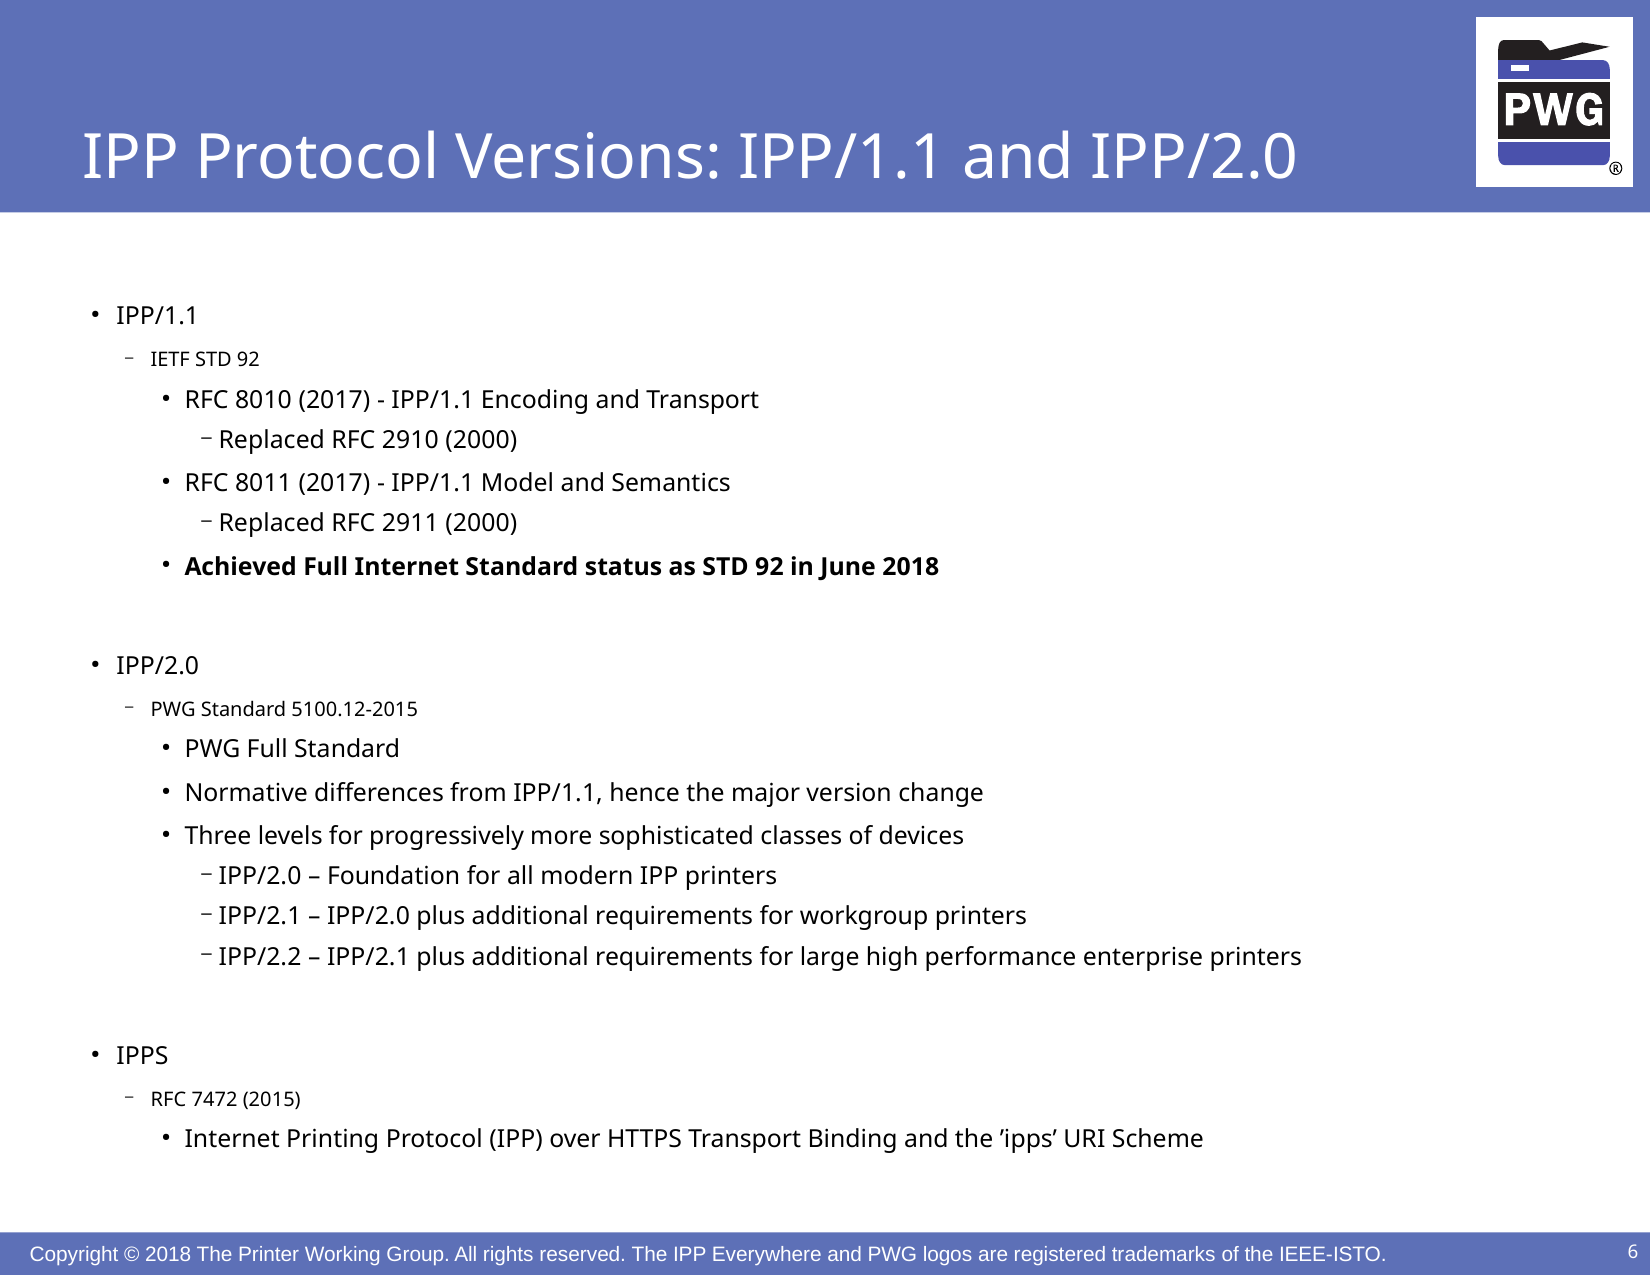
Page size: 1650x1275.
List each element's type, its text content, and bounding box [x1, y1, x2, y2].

title IPP Protocol Versions: IPP/1.1 and IPP/2.0 [82, 8, 1449, 198]
list IPP/1.1 IETF STD 92 RFC 8010 (2017) - IPP/1.1 Encoding and Transport Replaced RFC 2910 (2000) RFC 8011 (2017) - IPP/1.1 Model and Semantics Replaced RFC 2911 (2000) Achieved Full Internet Standard status as STD 92 in June 2018 IPP/2.0 PWG Standard 5100.12-2015 PWG Full Standard Normative differences from IPP/1.1, hence the major version change Three levels for progressively more sophisticated classes of devices IPP/2.0 – Foundation for all modern IPP printers IPP/2.1 – IPP/2.0 plus additional requirements for workgroup printers IPP/2.2 – IPP/2.1 plus additional requirements for large high performance enterprise printers IPPS RFC 7472 (2015) Internet Printing Protocol (IPP) over HTTPS Transport Binding and the ’ipps’ URI Scheme [82, 298, 1568, 1171]
